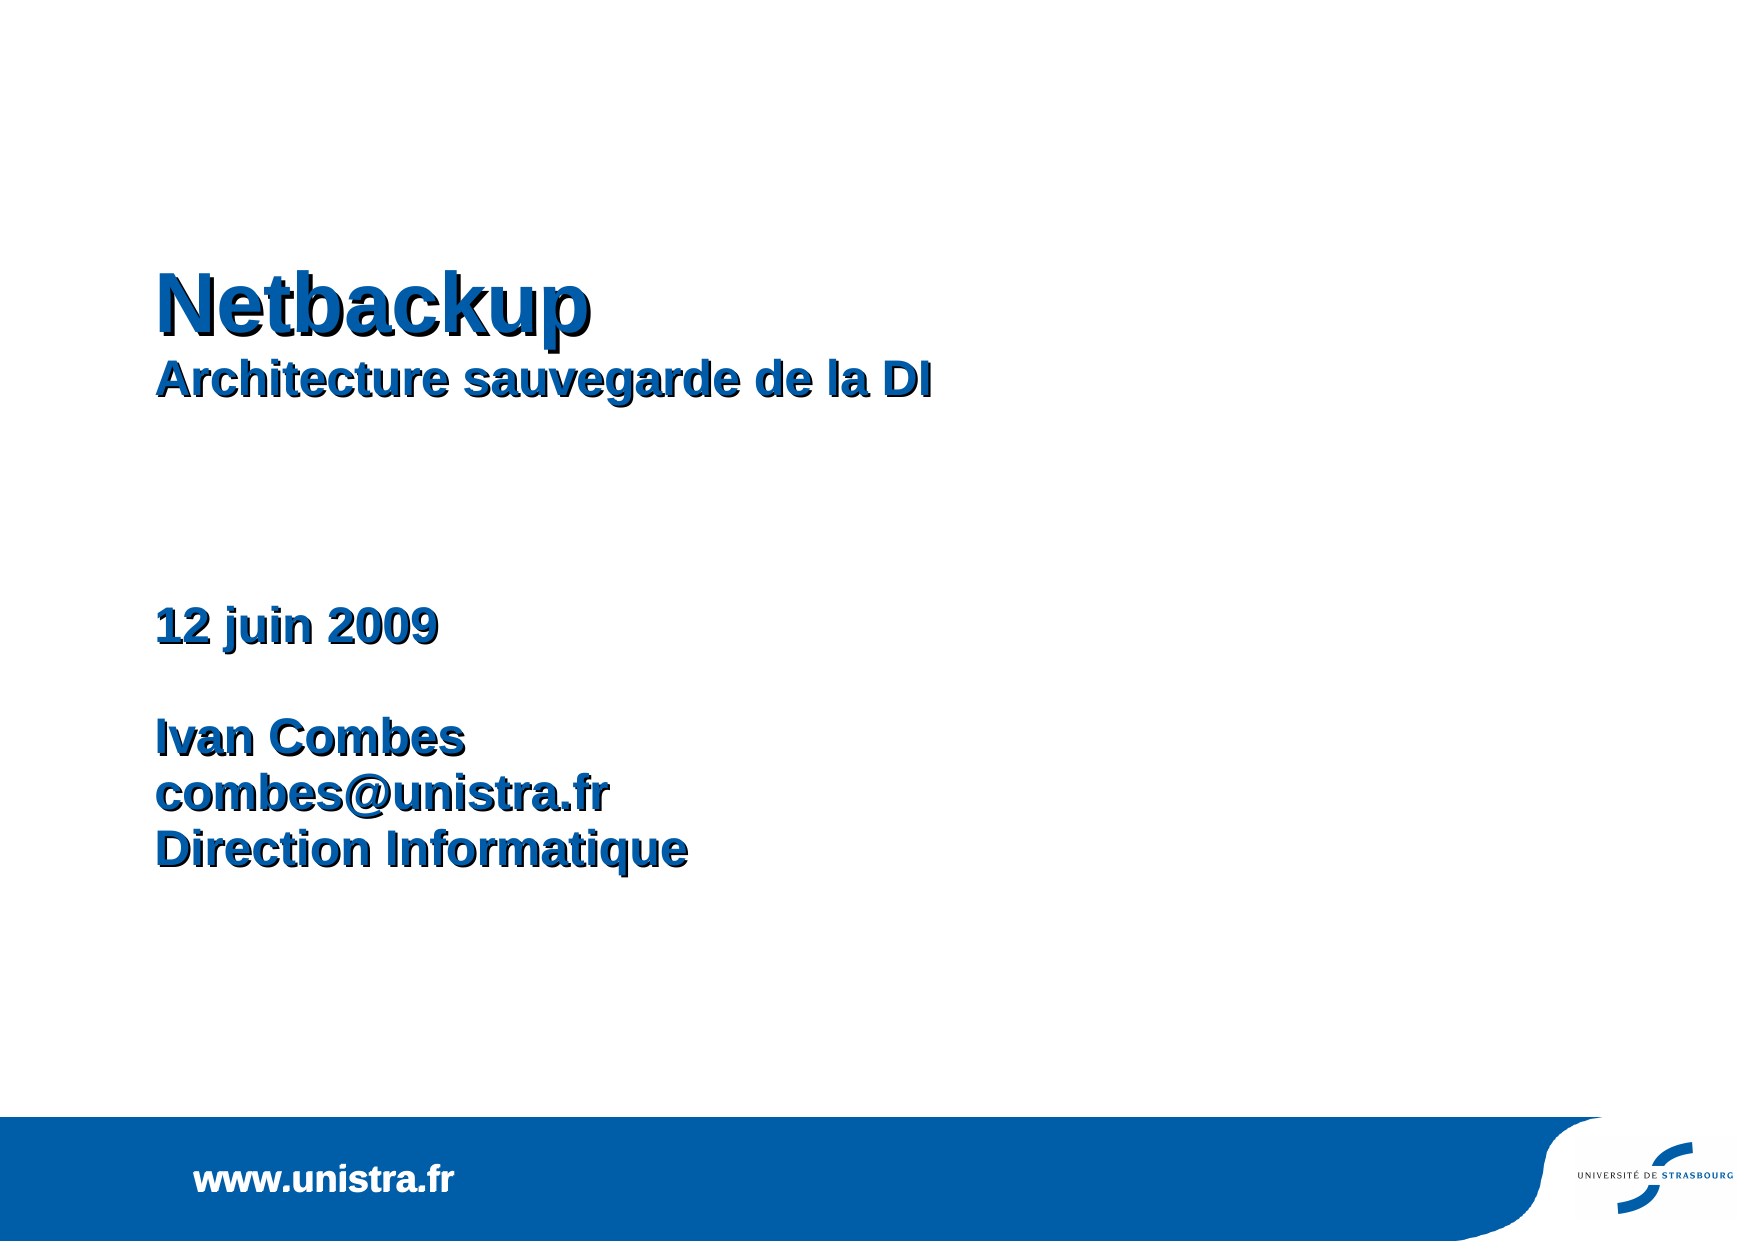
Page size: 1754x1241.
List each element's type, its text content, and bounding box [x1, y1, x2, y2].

picture [0, 1115, 1737, 1241]
title Netbackup Architecture sauvegarde de la DI 12 juin 2009 Ivan Combes combes@unistra.fr Direction Informatique [137, 242, 1628, 889]
